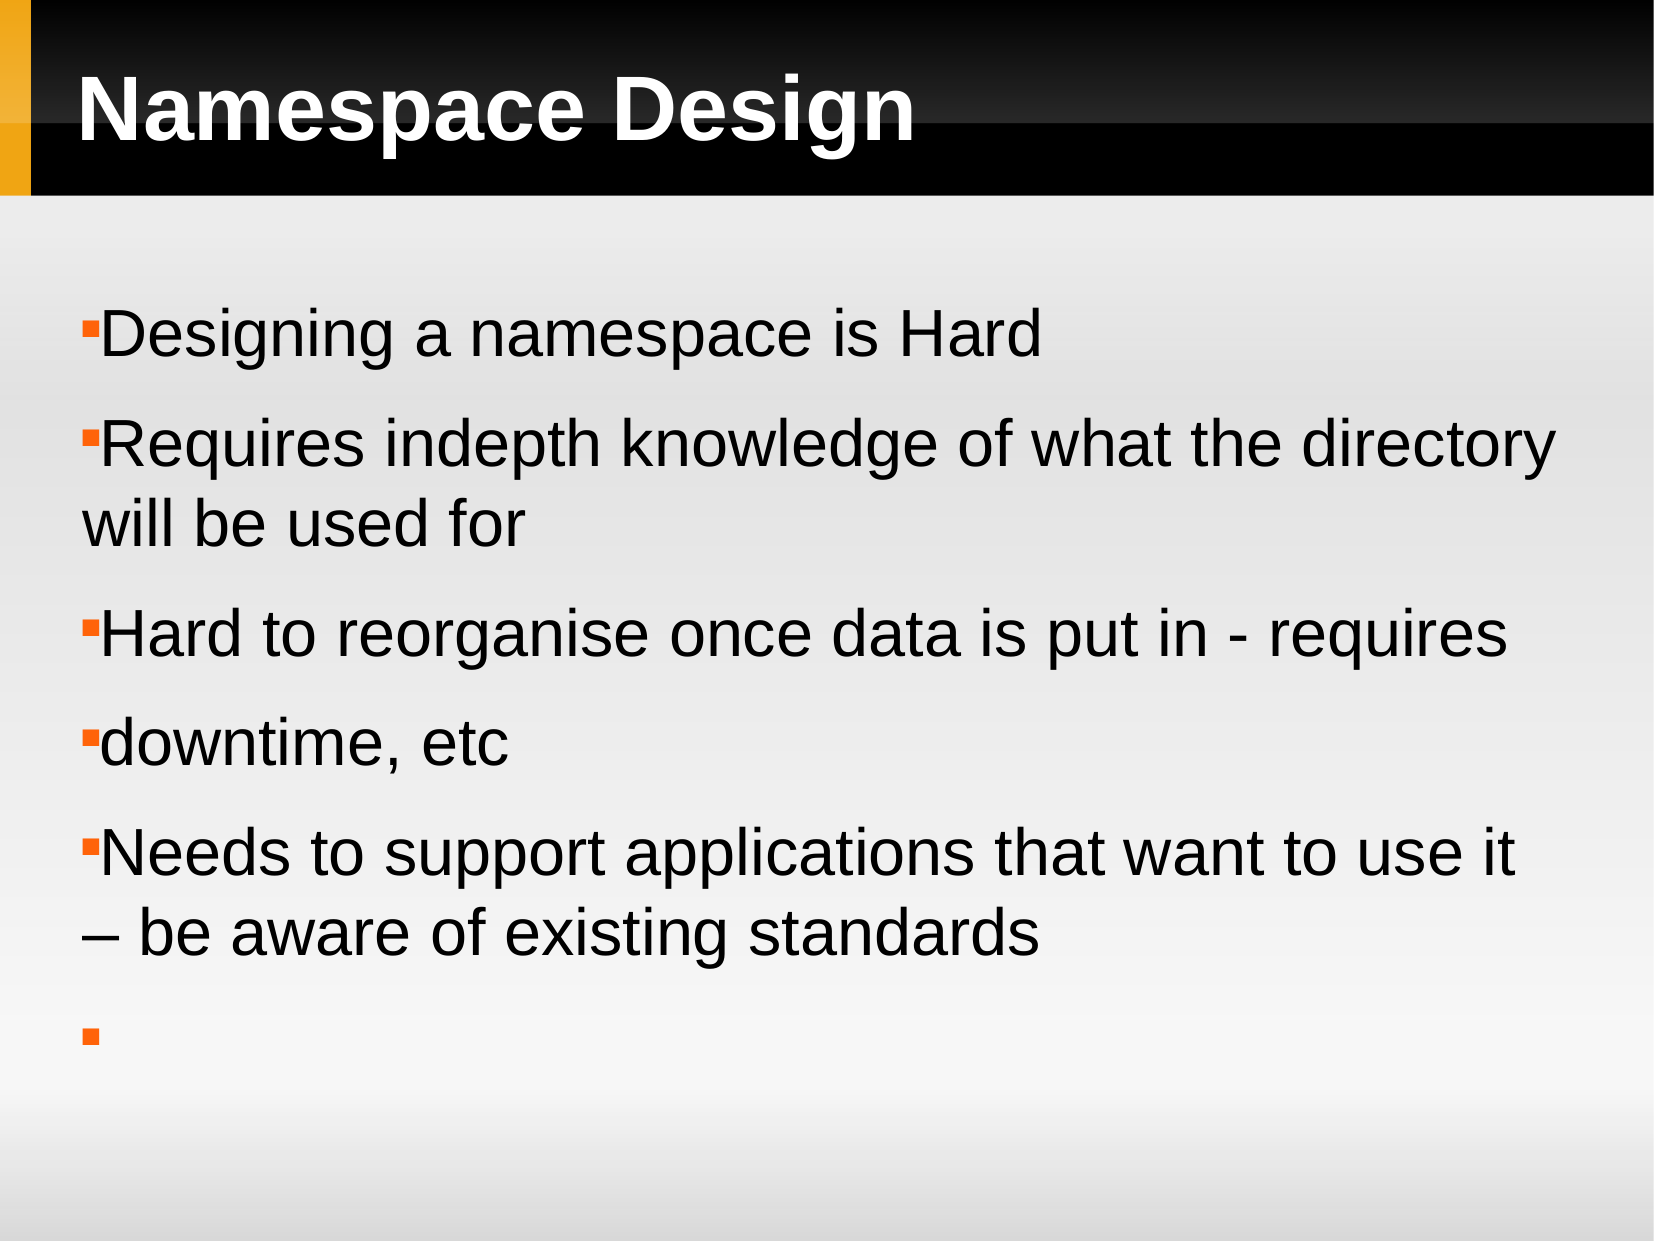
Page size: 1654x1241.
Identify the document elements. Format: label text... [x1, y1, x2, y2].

list Designing a namespace is Hard Requires indepth knowledge of what the directory will be used for Hard to reorganise once data is put in - requires downtime, etc Needs to support applications that want to use it – be aware of existing standards [82, 290, 1571, 1094]
title Namespace Design [76, 7, 1565, 200]
